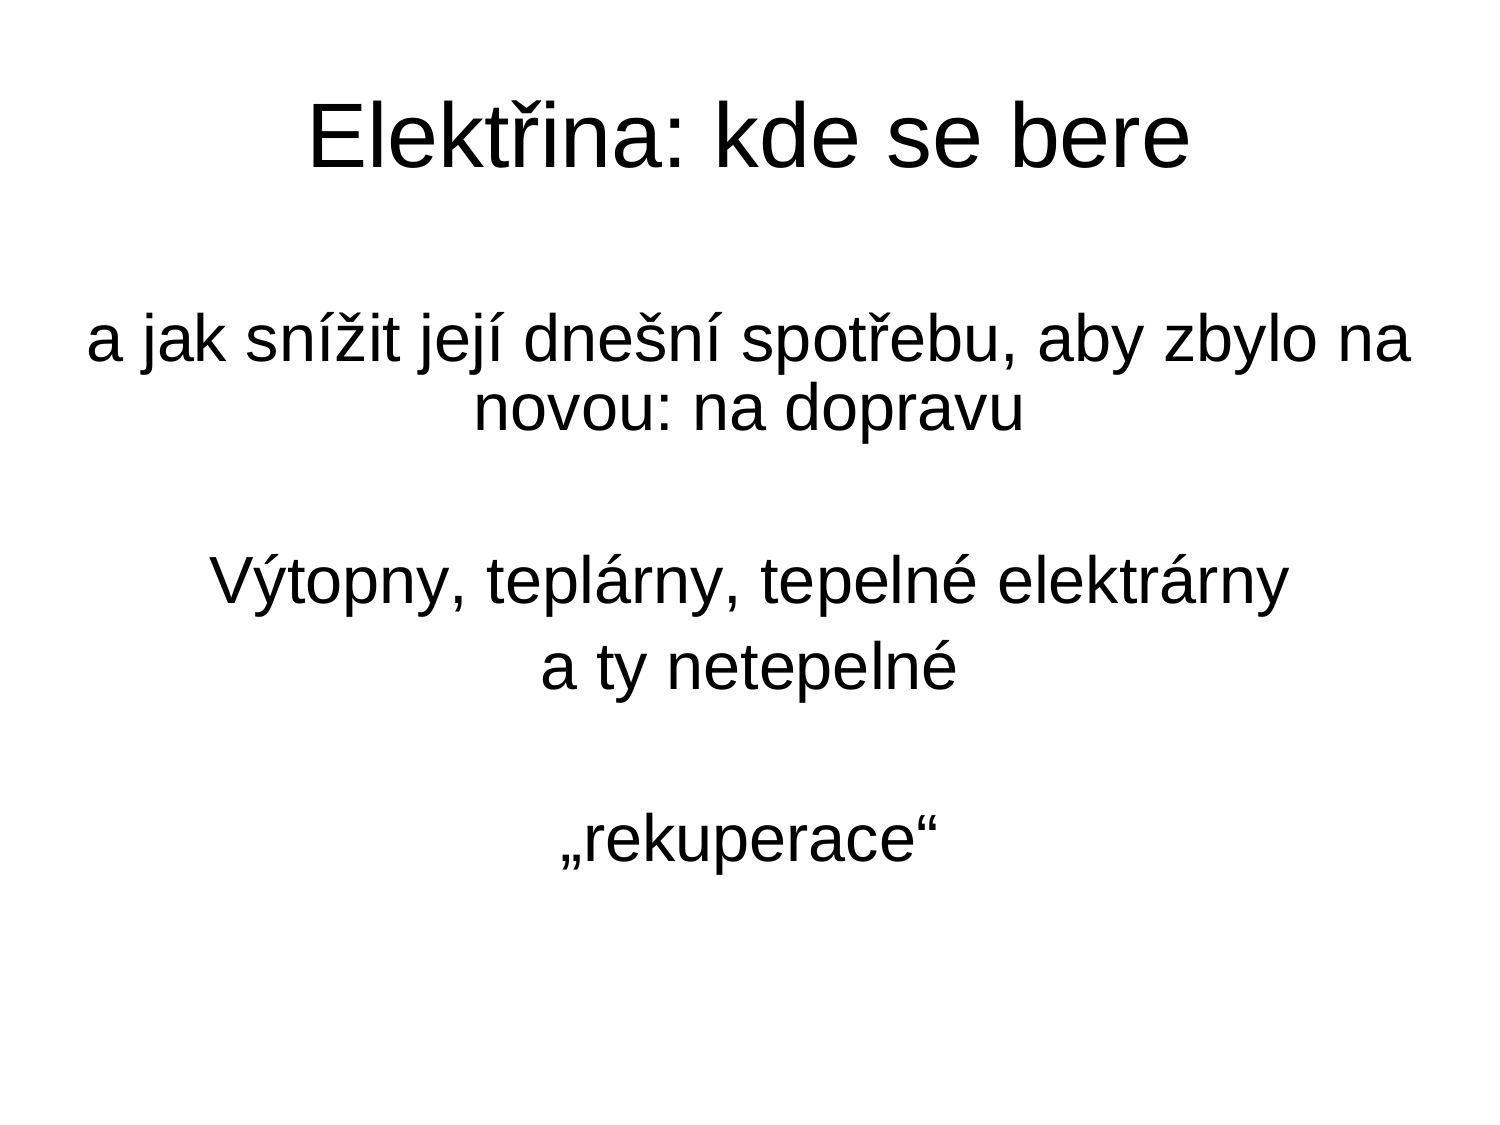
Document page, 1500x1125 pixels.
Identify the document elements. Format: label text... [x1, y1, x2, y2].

subtitle a jak snížit její dnešní spotřebu, aby zbylo na novou: na dopravu Výtopny, teplárny, tepelné elektrárny a ty netepelné „rekuperace“ [75, 269, 1425, 998]
title Elektřina: kde se bere [75, 28, 1425, 249]
